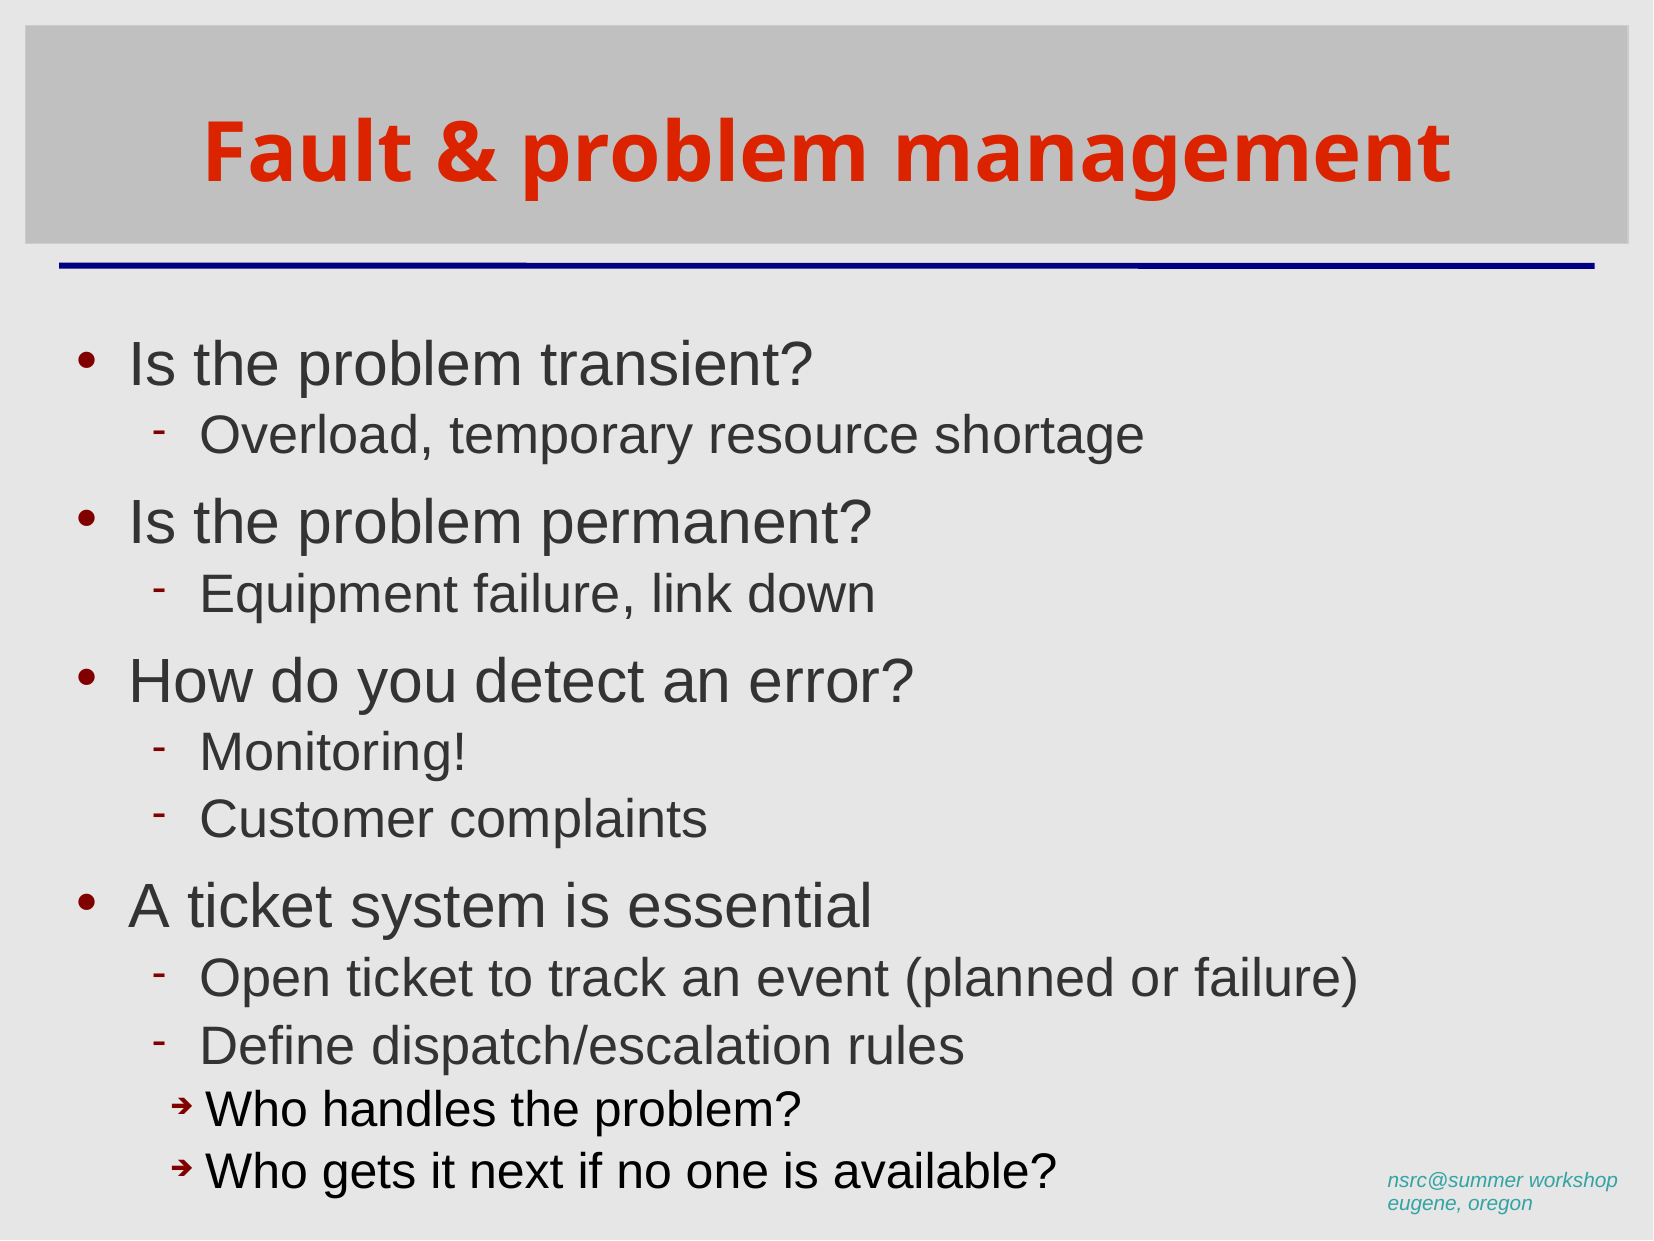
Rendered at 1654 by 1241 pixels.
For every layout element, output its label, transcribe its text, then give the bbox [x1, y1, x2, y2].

list Is the problem transient? Overload, temporary resource shortage Is the problem permanent? Equipment failure, link down How do you detect an error? Monitoring! Customer complaints A ticket system is essential Open ticket to track an event (planned or failure)‏ Define dispatch/escalation rules Who handles the problem? Who gets it next if no one is available? [59, 322, 1595, 1190]
title Fault & problem management [121, 46, 1534, 254]
